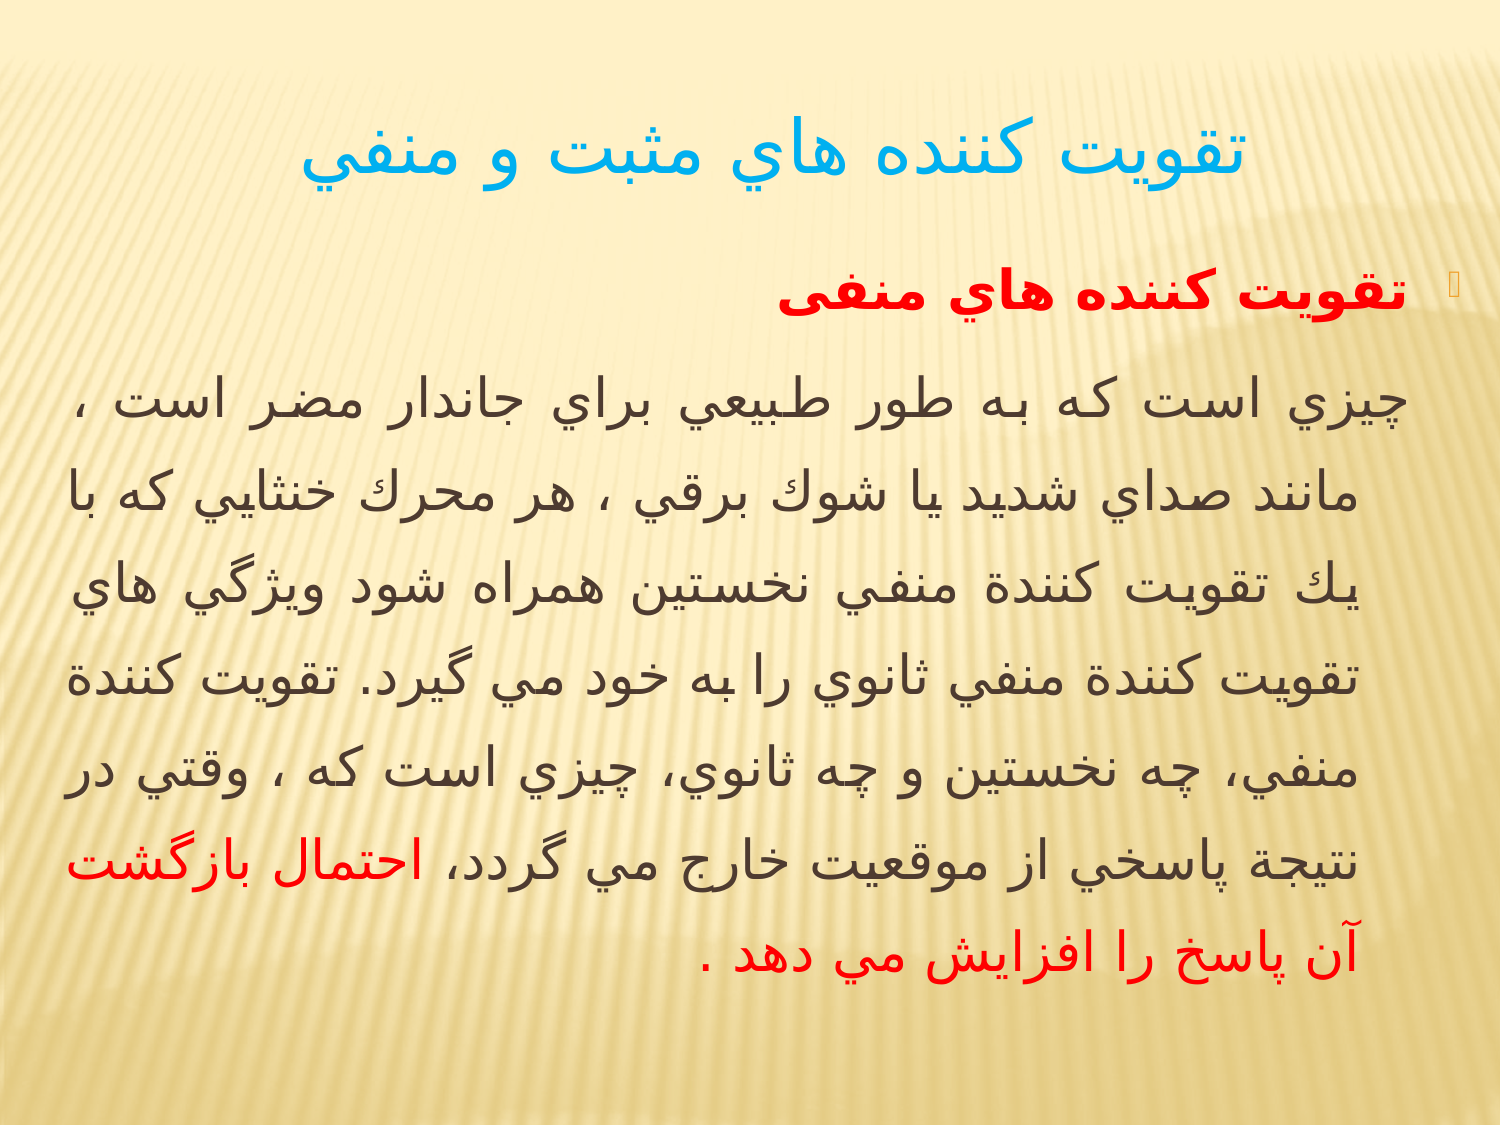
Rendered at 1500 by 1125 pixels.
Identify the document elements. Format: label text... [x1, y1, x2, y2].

list تقويت كننده هاي منفی چيزي است كه به طور طبيعي براي جاندار مضر است ، مانند صداي شديد يا شوك برقي ، هر محرك خنثايي كه با يك تقويت كنندة منفي نخستين همراه شود ويژگي هاي تقويت كنندة منفي ثانوي را به خود مي گيرد. تقويت كنندة منفي، چه نخستين و چه ثانوي، چيزي است كه ، وقتي در نتيجة پاسخي از موقعيت خارج مي گردد، احتمال بازگشت آن پاسخ را افزايش مي دهد . [50, 254, 1476, 998]
title تقويت كننده هاي مثبت و منفي [50, 75, 1476, 213]
